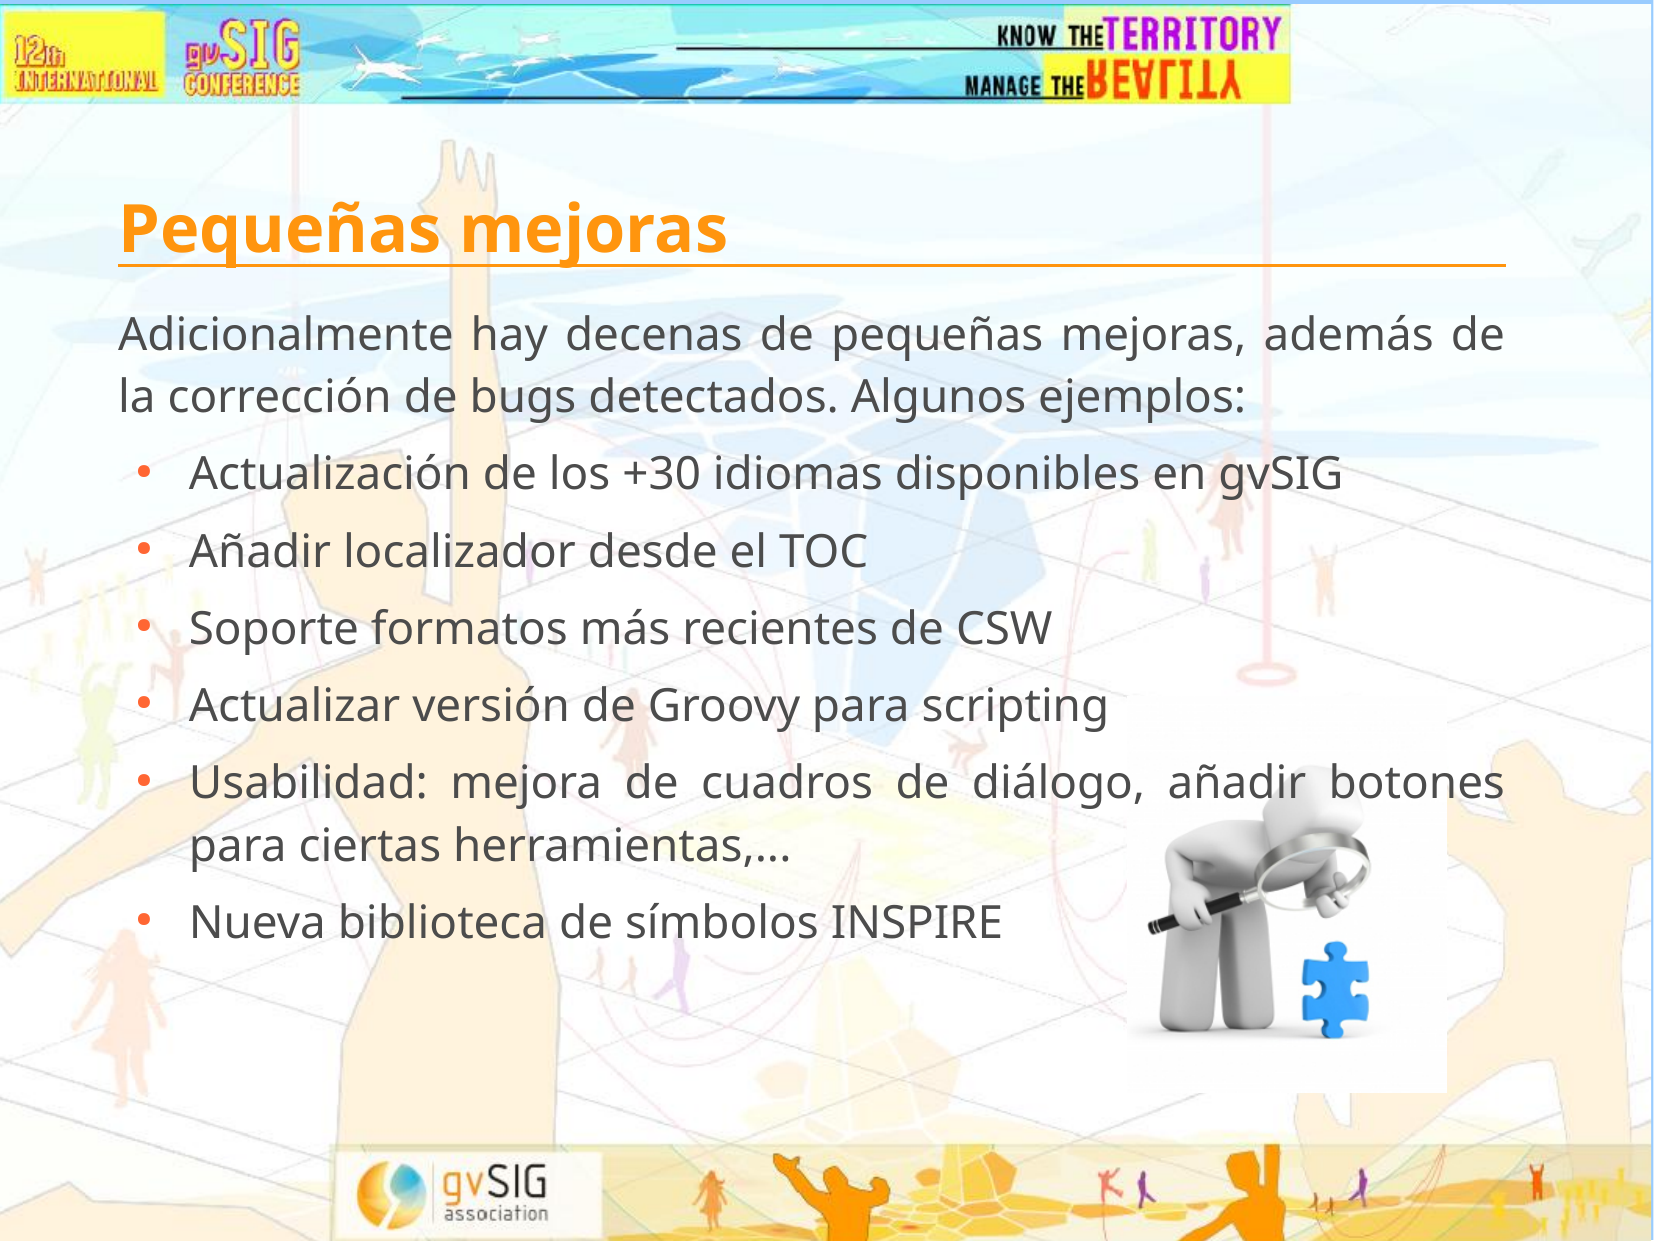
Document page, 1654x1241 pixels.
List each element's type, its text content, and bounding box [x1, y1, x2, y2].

title Pequeñas mejoras [118, 177, 1607, 276]
picture [0, 4, 1652, 1241]
list Adicionalmente hay decenas de pequeñas mejoras, además de la corrección de bugs detectados. Algunos ejemplos: Actualización de los +30 idiomas disponibles en gvSIG Añadir localizador desde el TOC Soporte formatos más recientes de CSW Actualizar versión de Groovy para scripting Usabilidad: mejora de cuadros de diálogo, añadir botones para ciertas herramientas,... Nueva biblioteca de símbolos INSPIRE [118, 301, 1506, 940]
